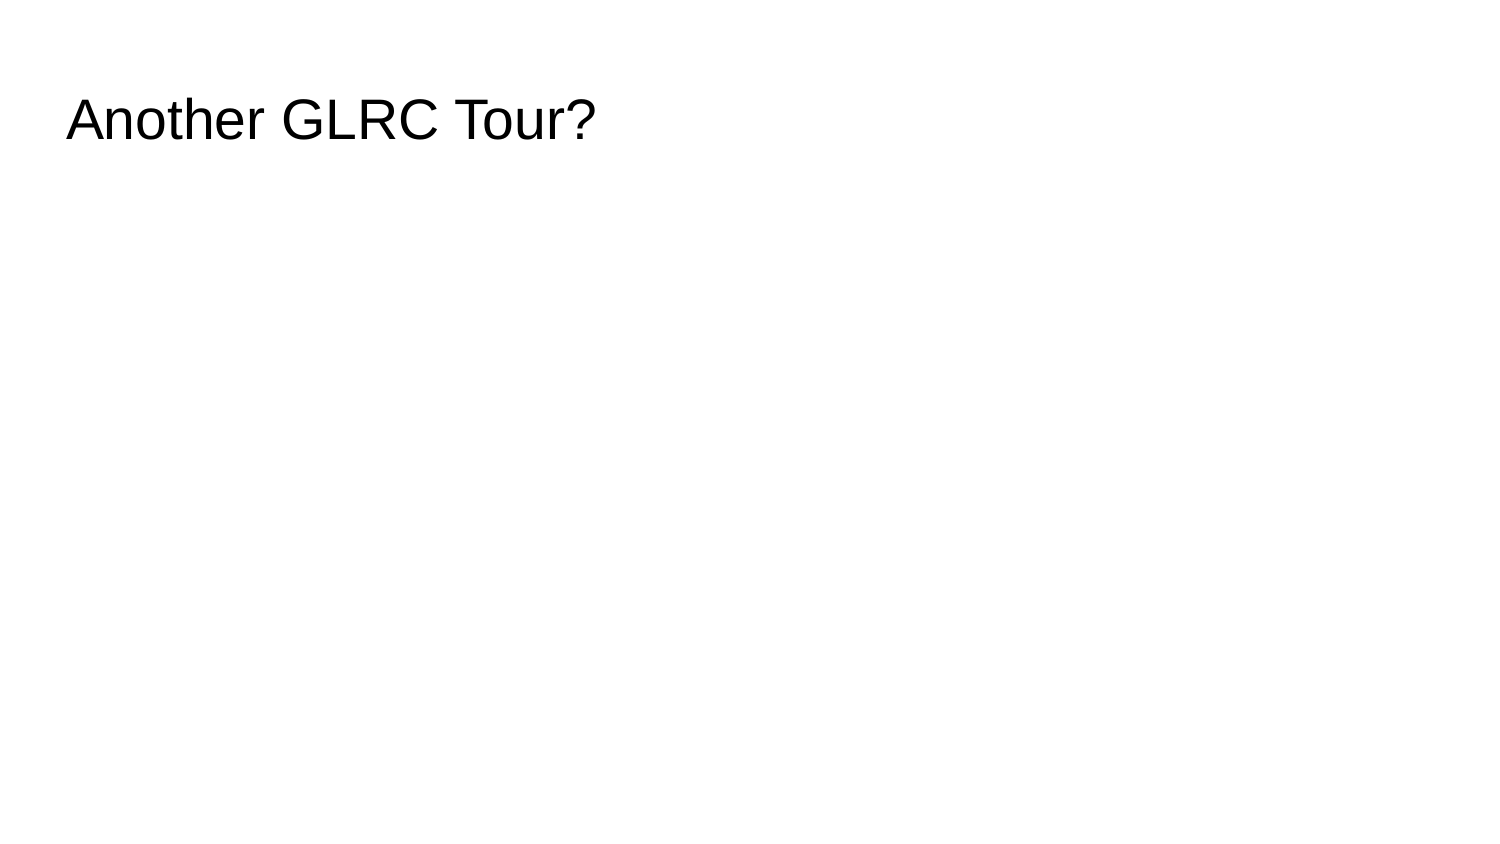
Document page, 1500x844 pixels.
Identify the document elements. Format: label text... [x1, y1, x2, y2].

title Another GLRC Tour? [51, 72, 1449, 167]
